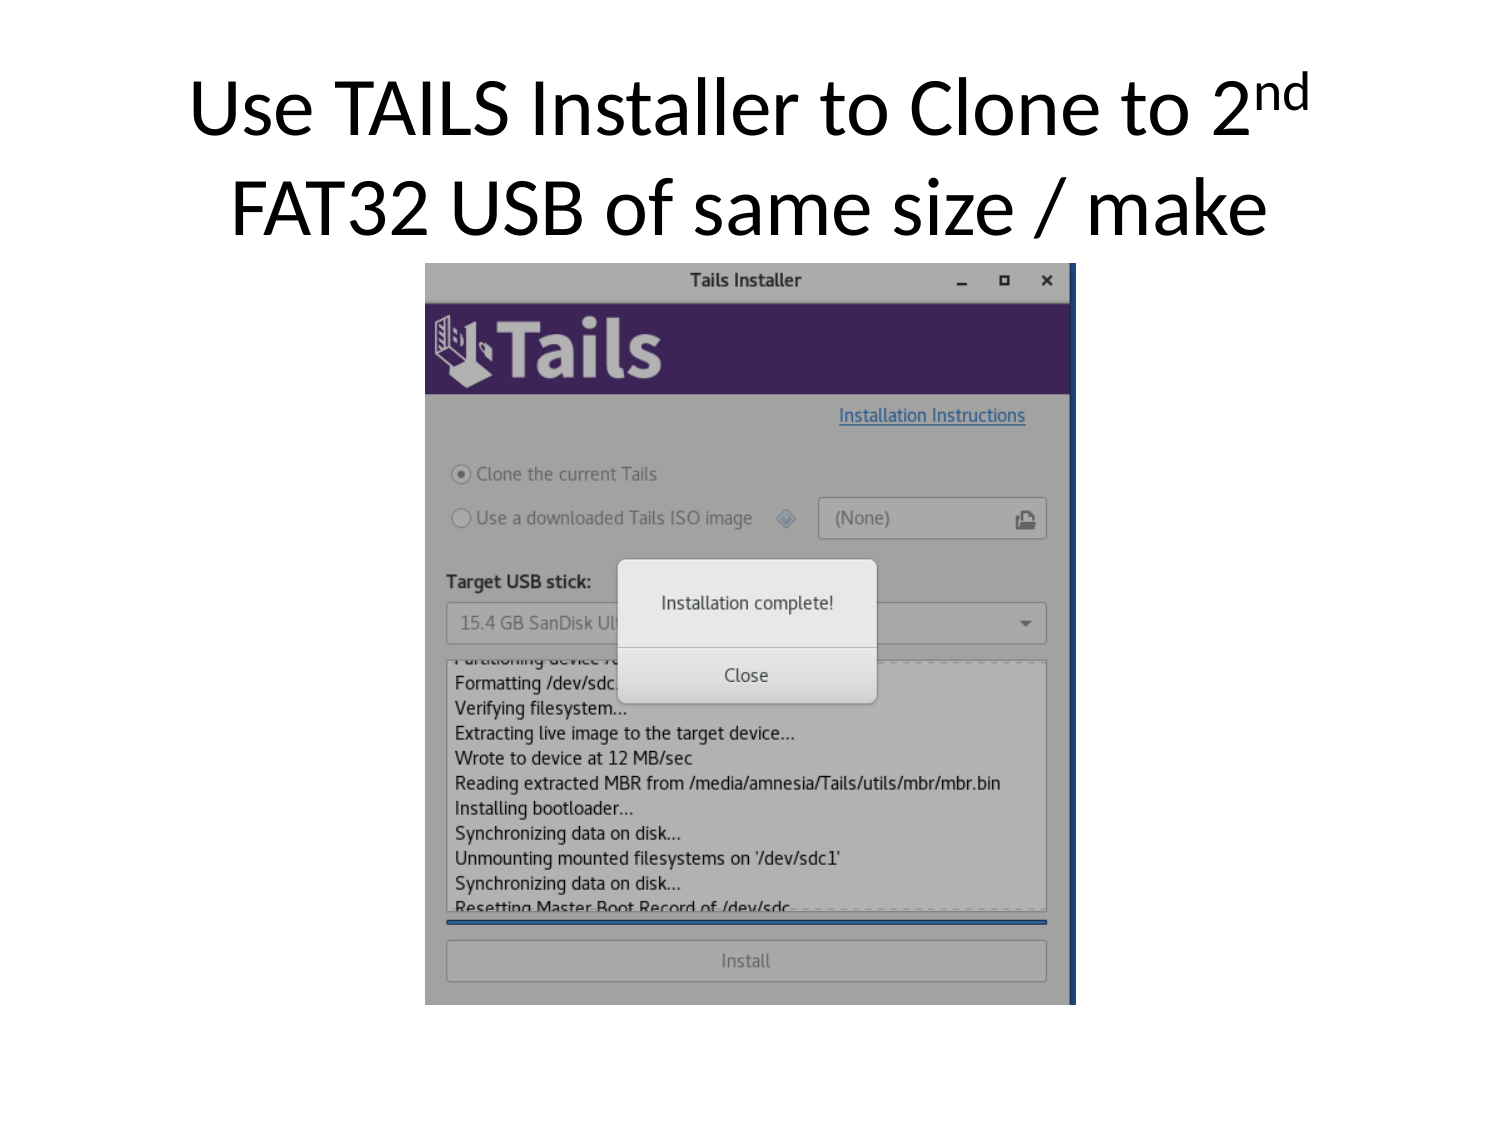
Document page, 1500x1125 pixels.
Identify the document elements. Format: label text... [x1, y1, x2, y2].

picture [425, 263, 1076, 1005]
title Use TAILS Installer to Clone to 2nd FAT32 USB of same size / make [75, 45, 1426, 233]
